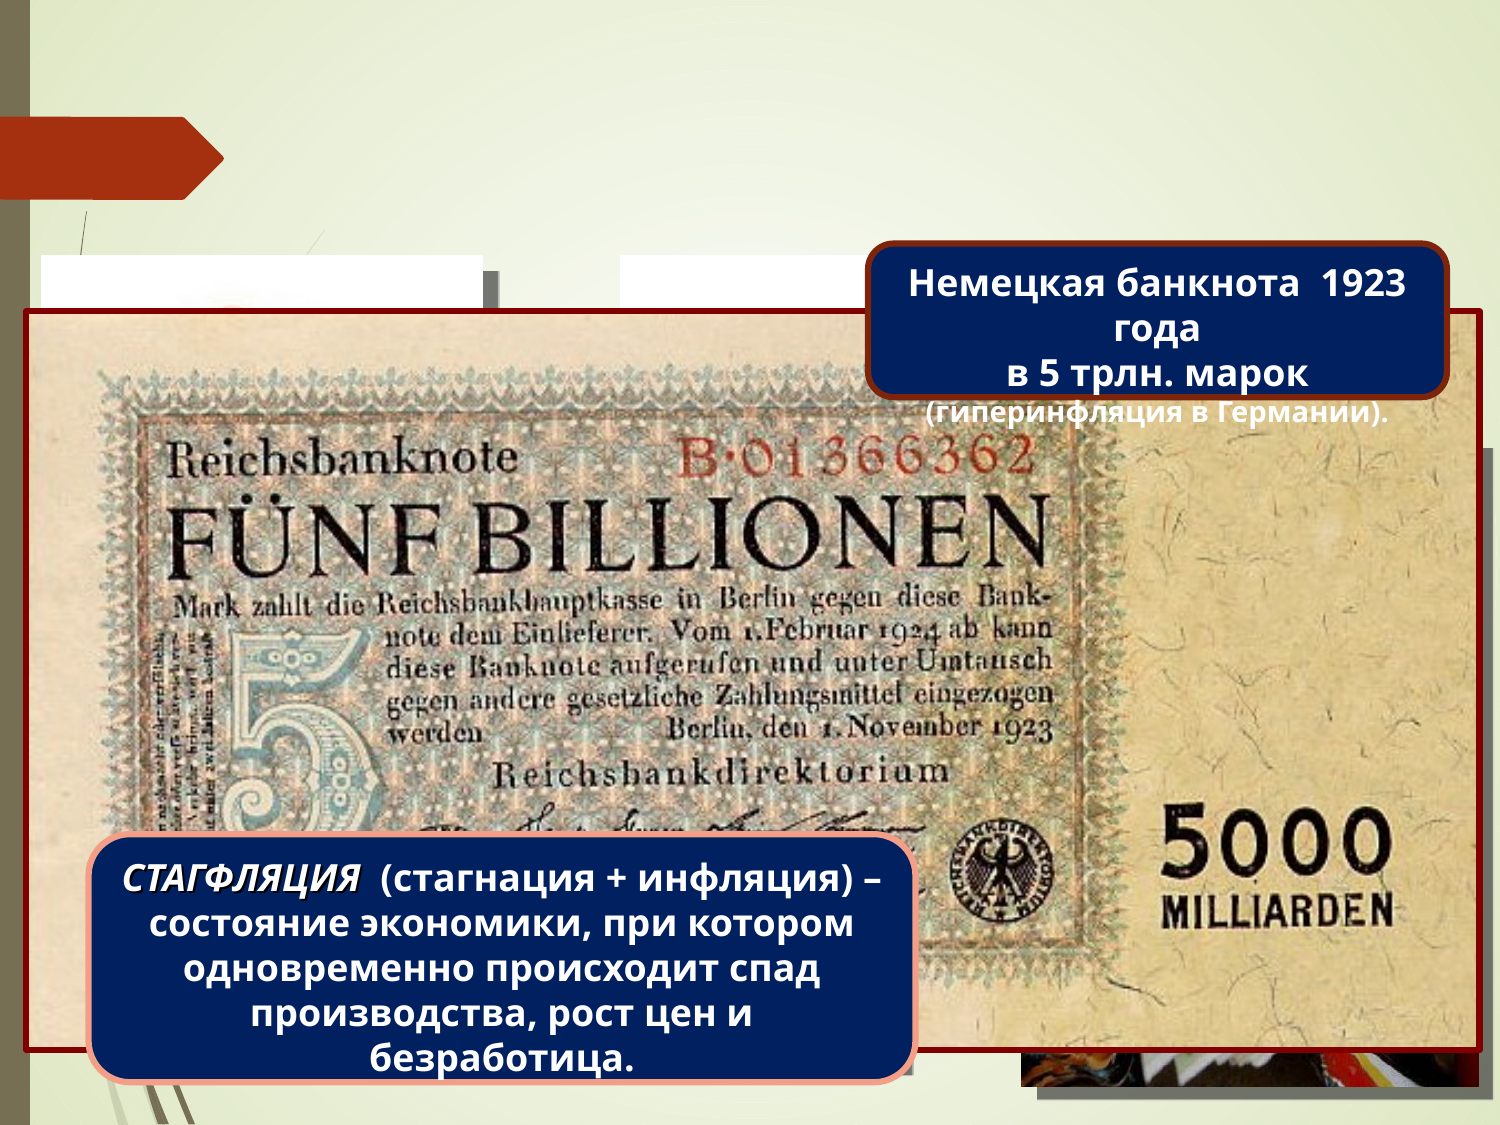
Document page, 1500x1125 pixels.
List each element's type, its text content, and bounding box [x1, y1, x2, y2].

picture [620, 255, 871, 308]
picture [29, 314, 1477, 1047]
text_box СТАГФЛЯЦИЯ (стагнация + инфляция) – состояние экономики, при котором одновременно происходит спад производства, рост цен и безработица. [88, 834, 916, 1083]
picture [41, 255, 483, 308]
picture [1021, 1053, 1479, 1087]
text_box Немецкая банкнота 1923 года в 5 трлн. марок (гиперинфляция в Германии). [868, 243, 1447, 398]
